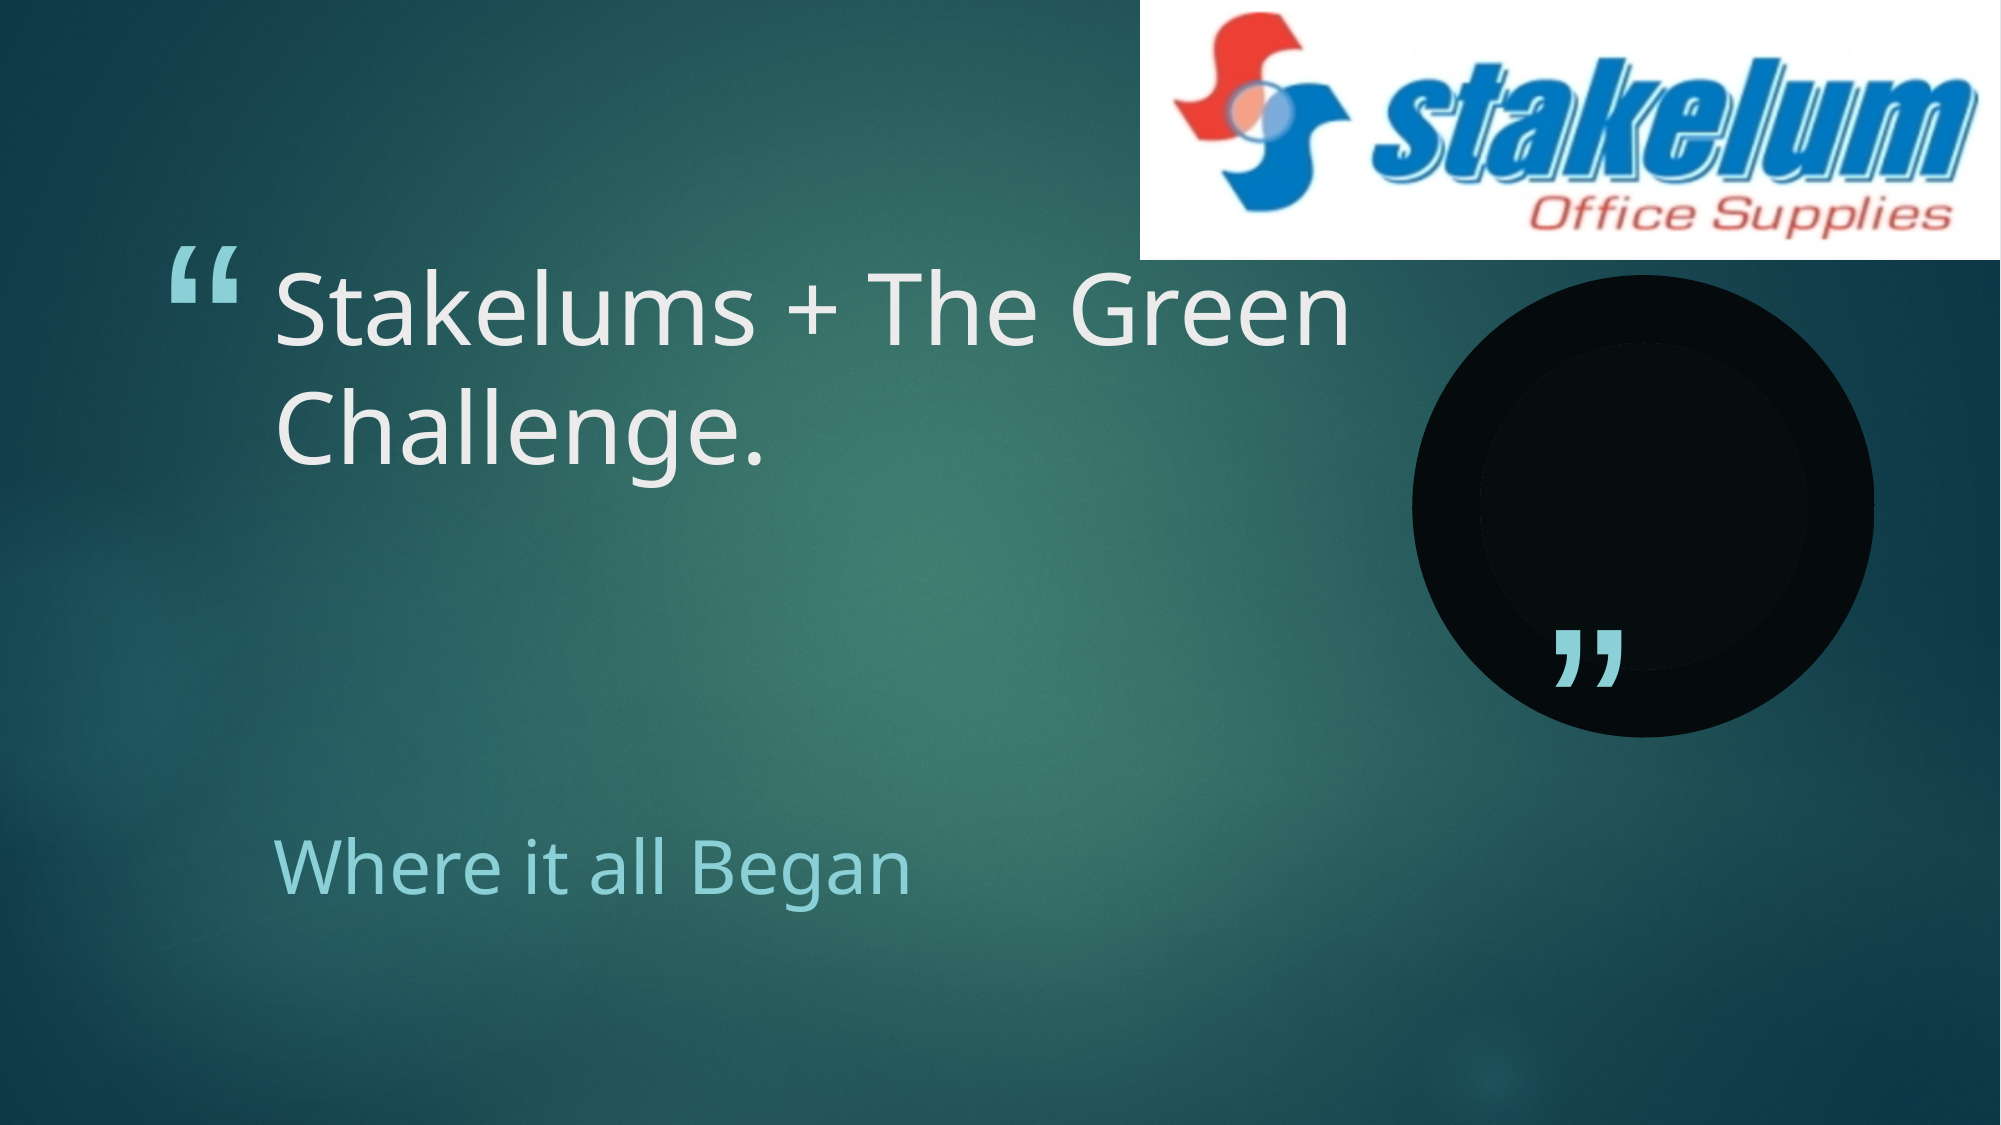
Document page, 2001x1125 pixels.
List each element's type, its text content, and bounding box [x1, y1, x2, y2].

picture [1140, 0, 2000, 260]
title Stakelums + The Green Challenge. [269, 238, 1582, 777]
list Where it all Began [258, 561, 1571, 755]
